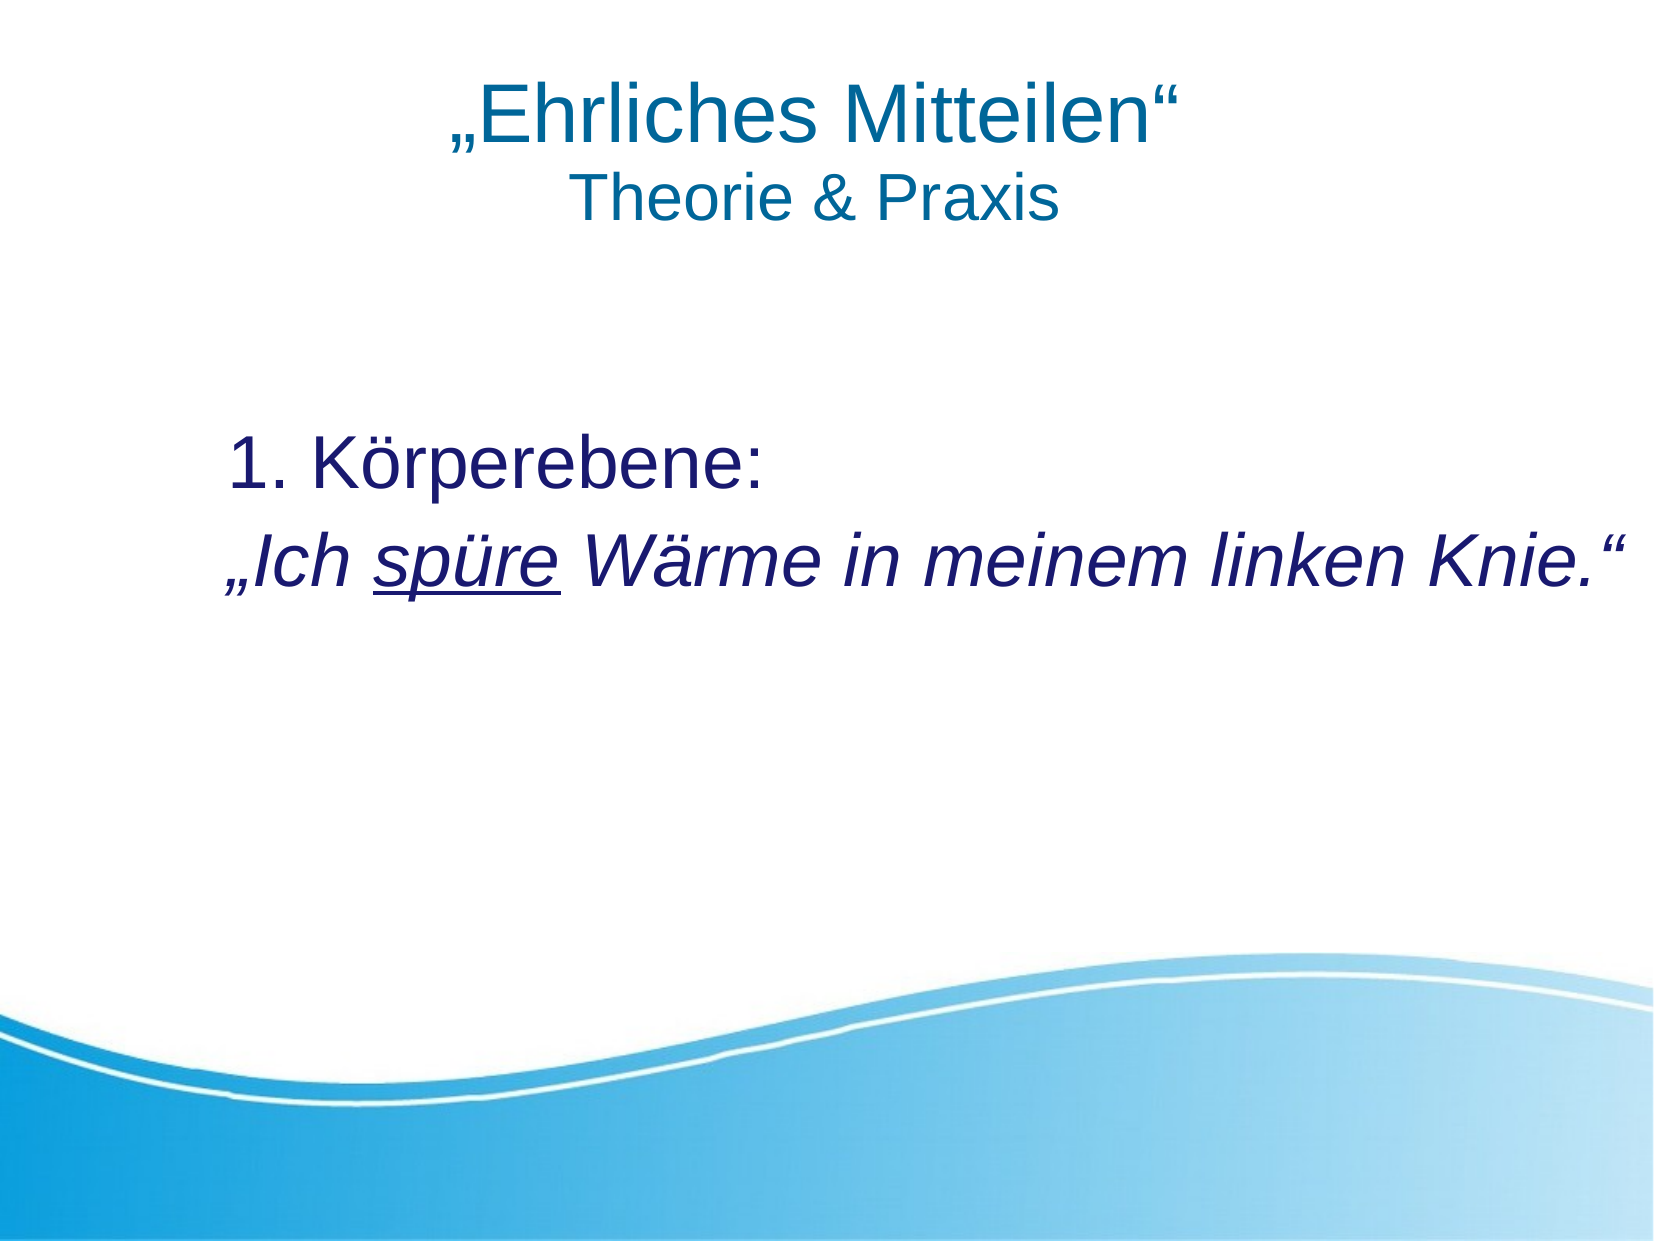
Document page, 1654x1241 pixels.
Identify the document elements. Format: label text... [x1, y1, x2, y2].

title „Ehrliches Mitteilen“ Theorie & Praxis [70, 47, 1559, 255]
text_box 1. Körperebene: „Ich spüre Wärme in meinem linken Knie.“ [212, 413, 1654, 851]
picture [0, 952, 1654, 1241]
